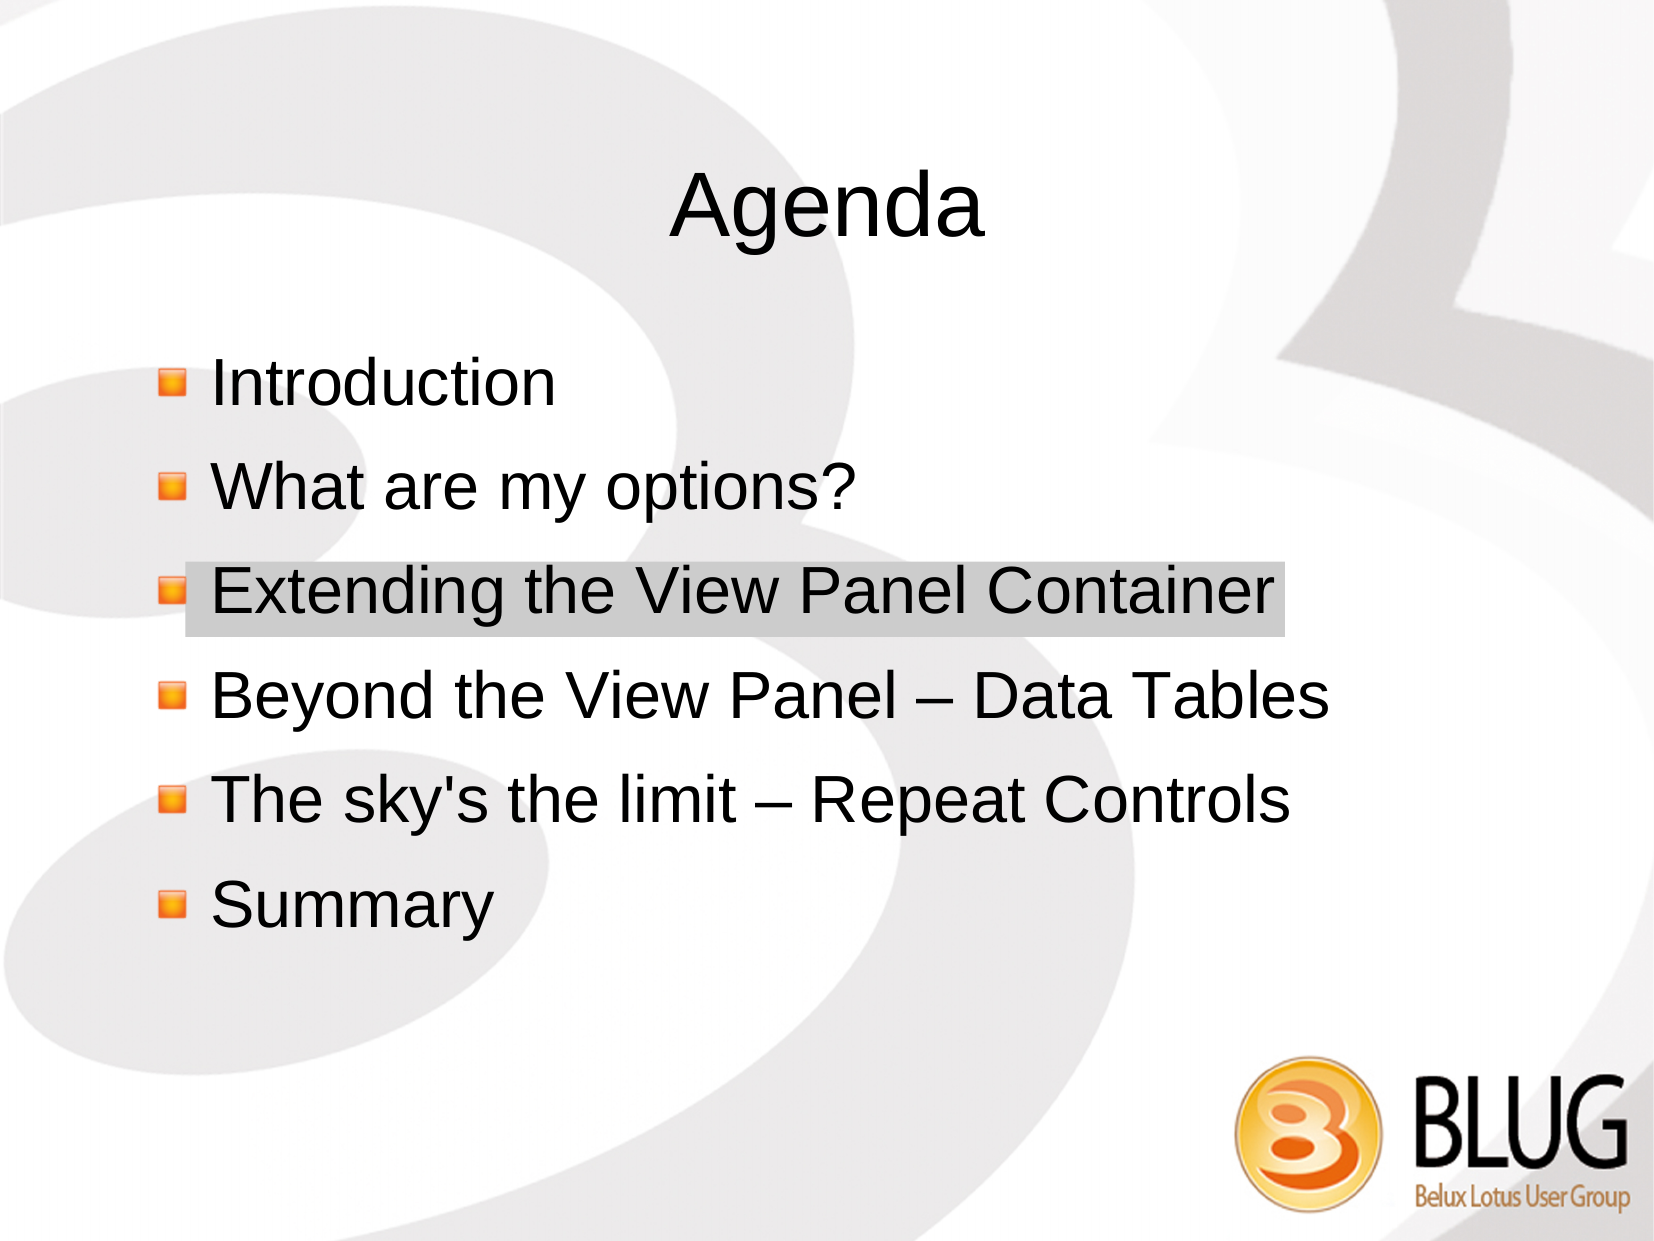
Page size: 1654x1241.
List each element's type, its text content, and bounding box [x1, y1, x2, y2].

list Introduction What are my options? Extending the View Panel Container Beyond the View Panel – Data Tables The sky's the limit – Repeat Controls Summary [121, 344, 1534, 1126]
picture [0, 0, 1654, 1241]
title Agenda [121, 102, 1534, 310]
